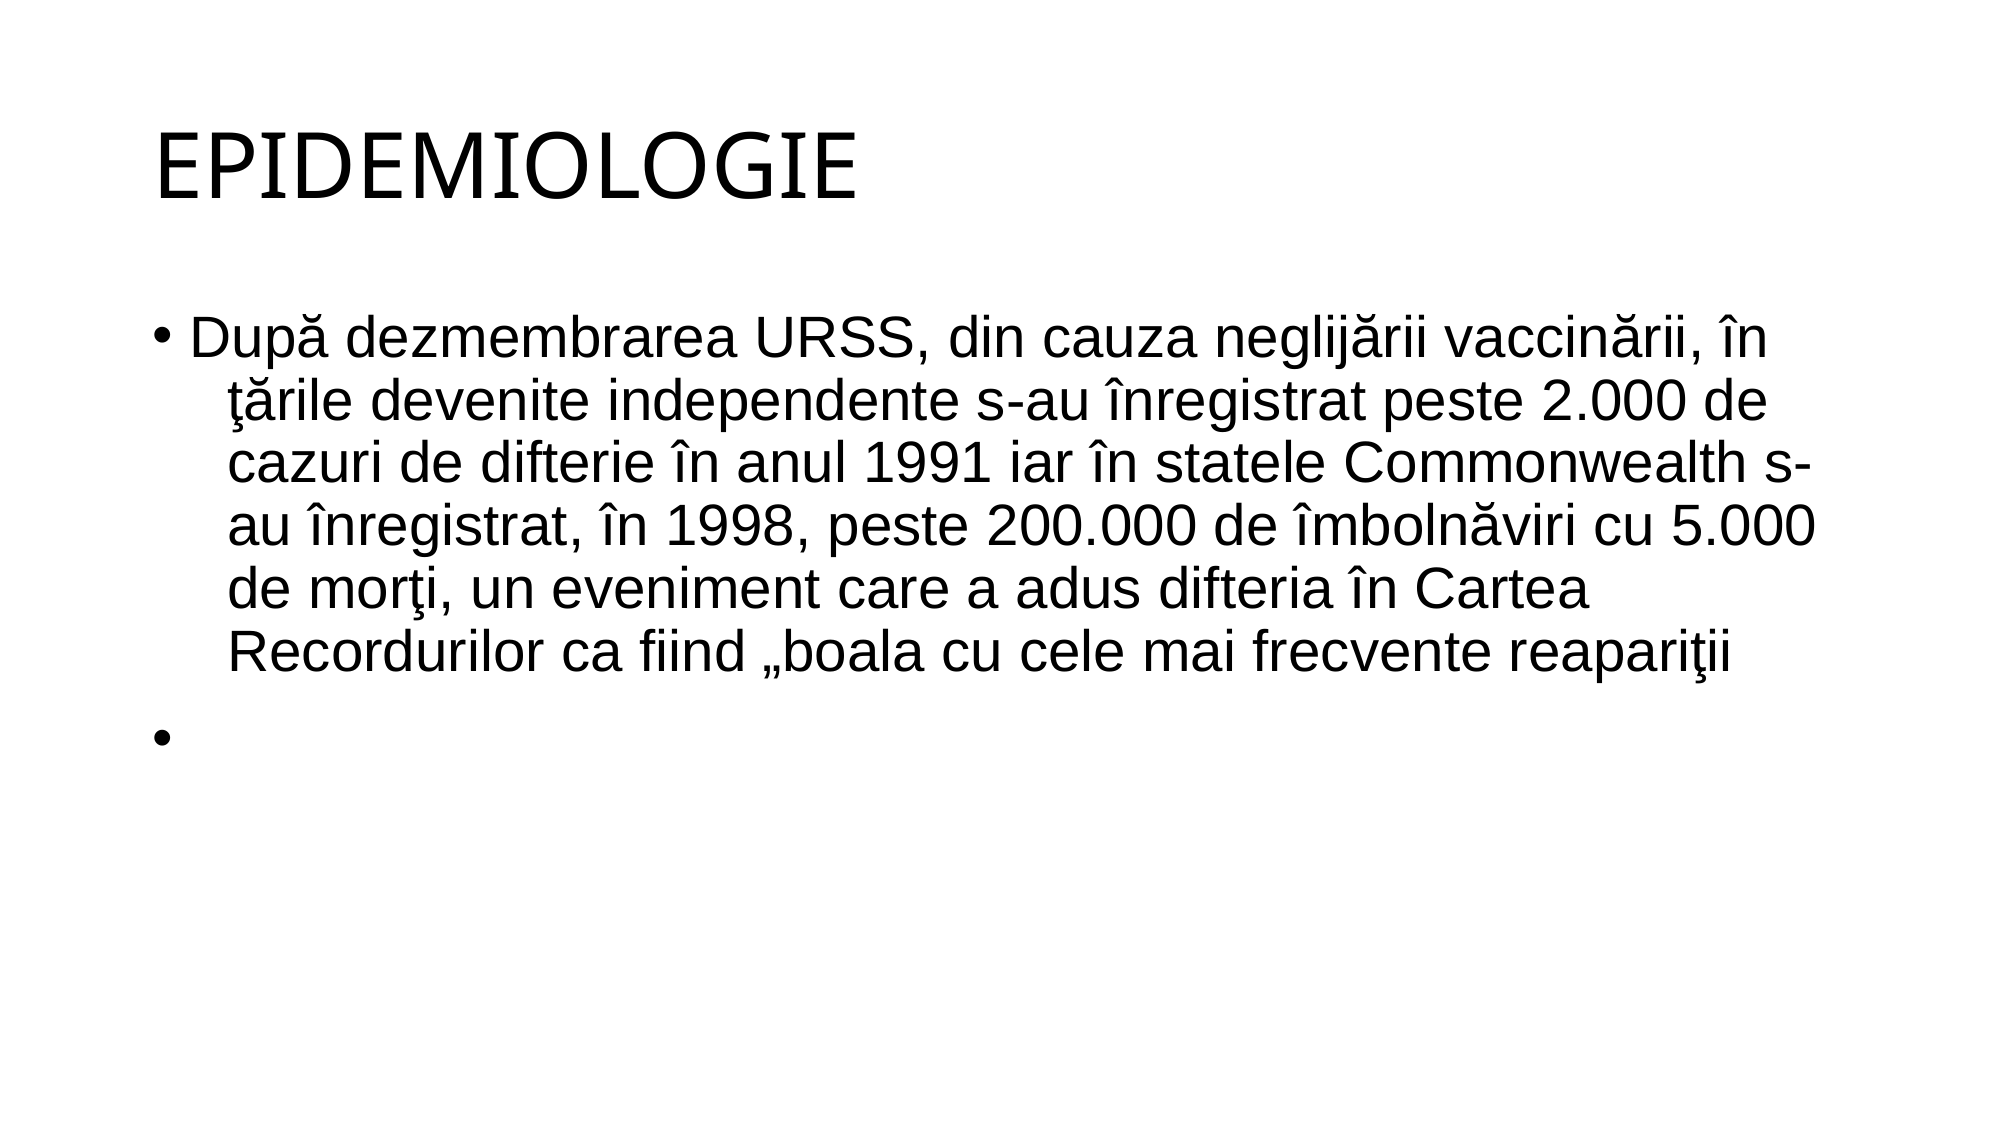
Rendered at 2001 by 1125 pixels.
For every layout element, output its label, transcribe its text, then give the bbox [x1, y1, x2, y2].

title EPIDEMIOLOGIE [137, 59, 1863, 278]
list După dezmembrarea URSS, din cauza neglijării vaccinării, în ţările devenite independente s-au înregistrat peste 2.000 de cazuri de difterie în anul 1991 iar în statele Commonwealth s-au înregistrat, în 1998, peste 200.000 de îmbolnăviri cu 5.000 de morţi, un eveniment care a adus difteria în Cartea Recordurilor ca fiind „boala cu cele mai frecvente reapariţii [137, 299, 1863, 1014]
